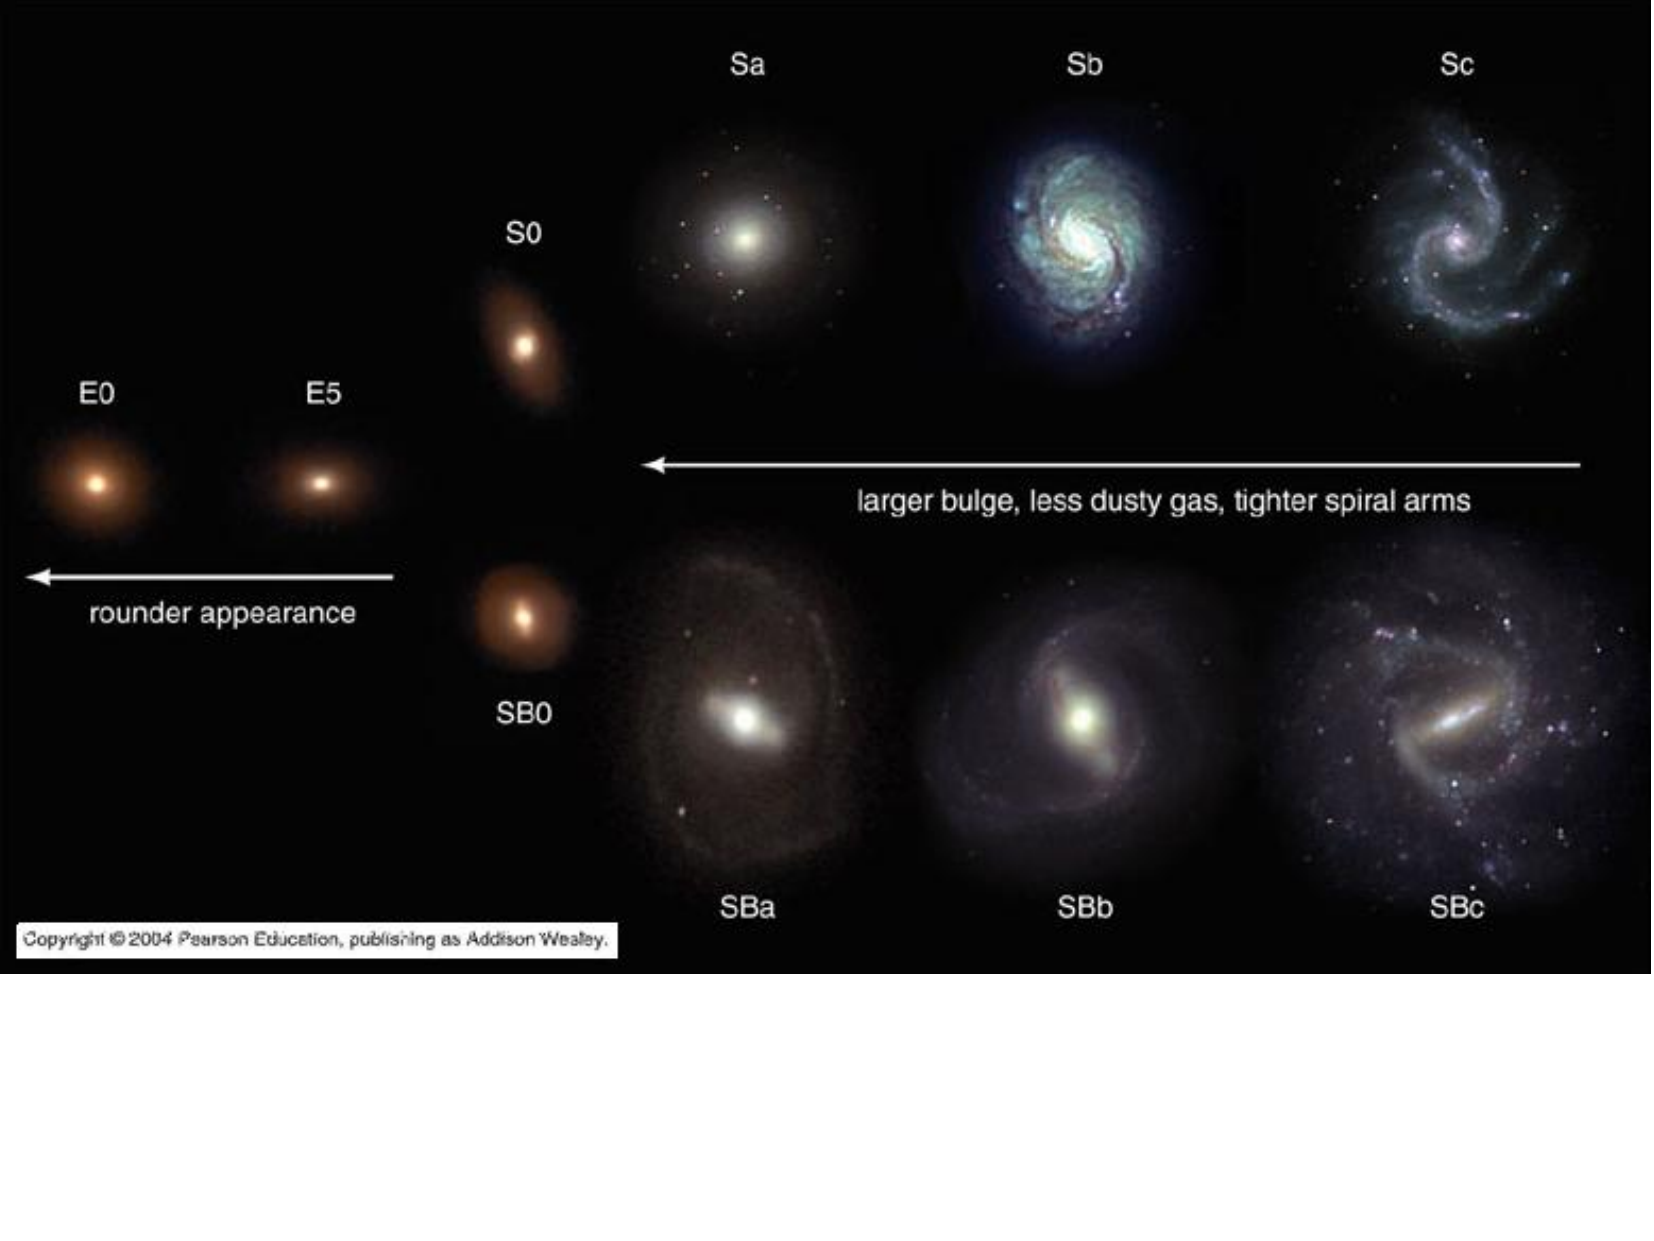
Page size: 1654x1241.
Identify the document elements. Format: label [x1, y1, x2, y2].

picture [0, 0, 1651, 974]
